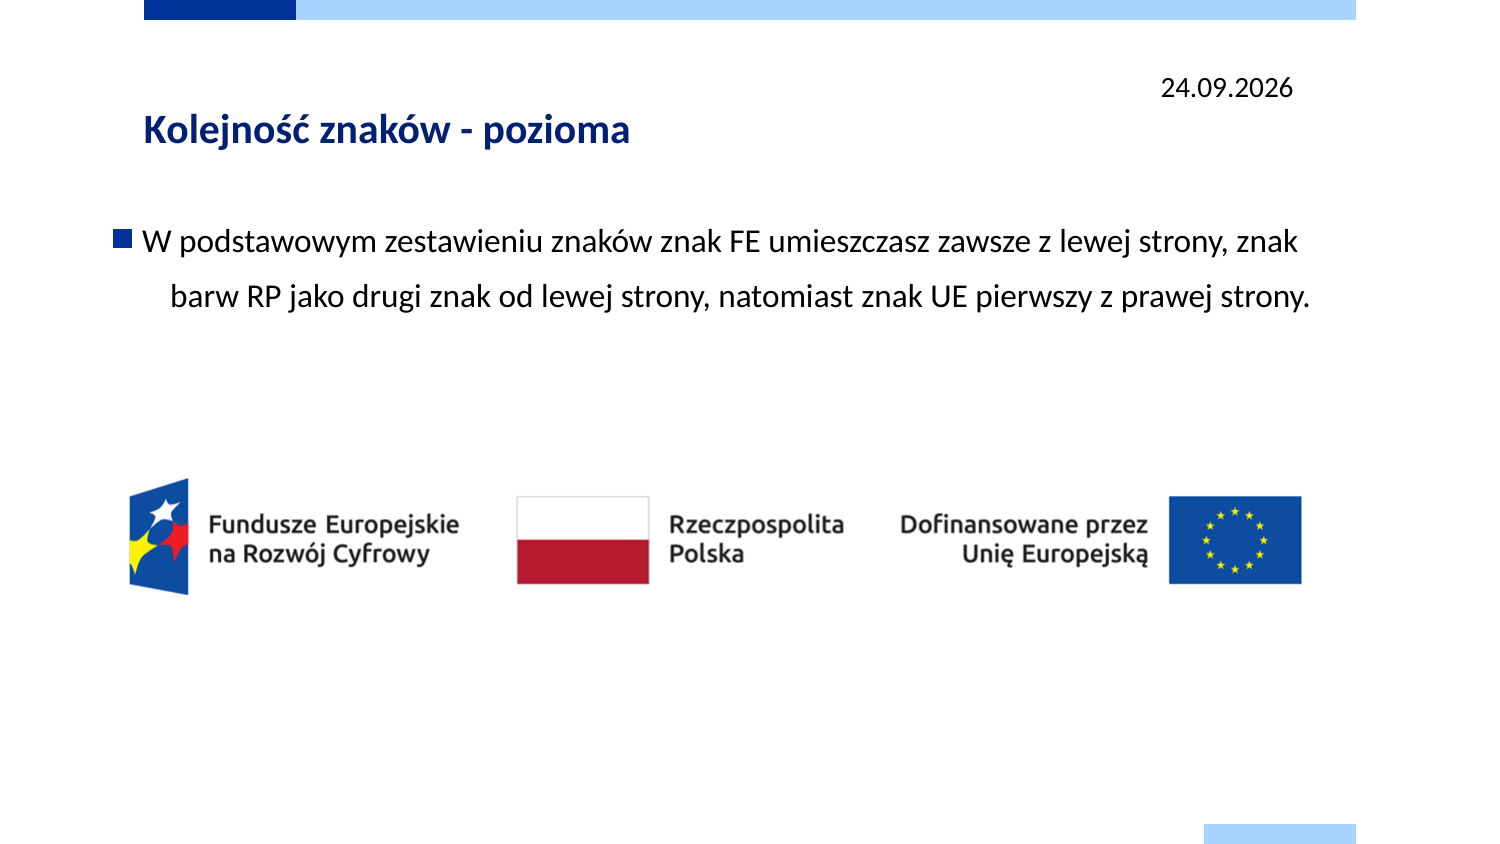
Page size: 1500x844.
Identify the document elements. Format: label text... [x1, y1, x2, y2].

list W podstawowym zestawieniu znaków znak FE umieszczasz zawsze z lewej strony, znak barw RP jako drugi znak od lewej strony, natomiast znak UE pierwszy z prawej strony. [113, 202, 1327, 348]
title Kolejność znaków - pozioma [143, 101, 1357, 222]
picture [102, 450, 1327, 623]
text_box 02.07.2024 [1145, 60, 1347, 102]
